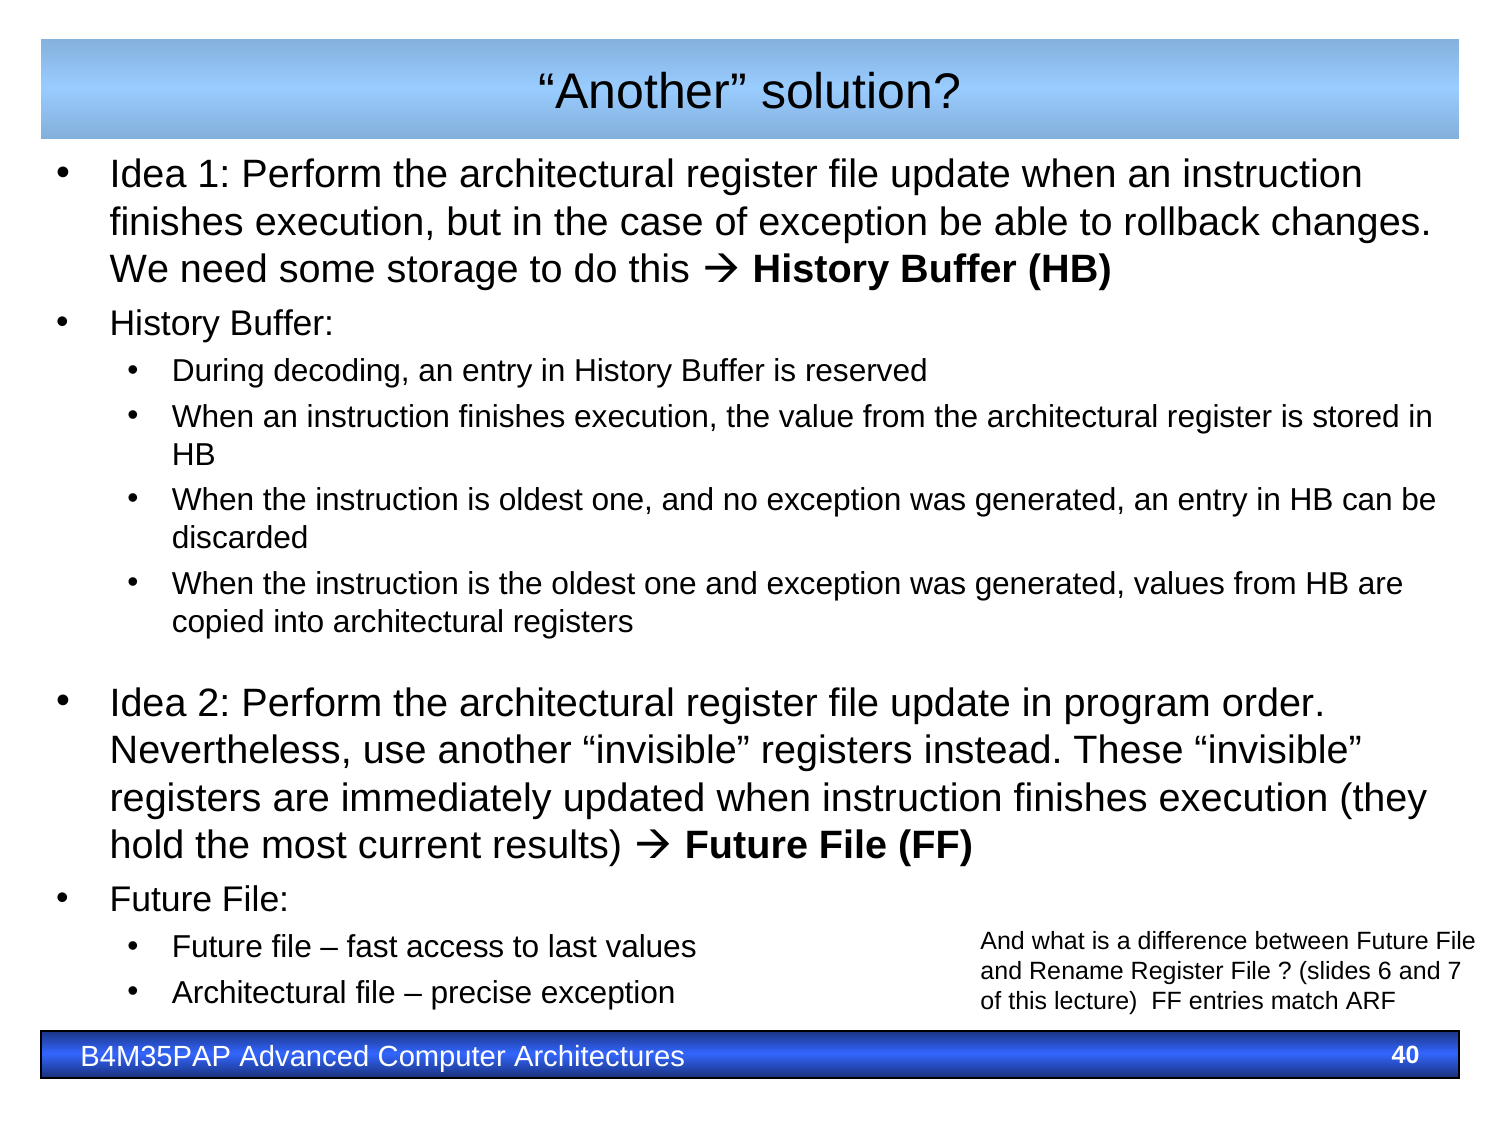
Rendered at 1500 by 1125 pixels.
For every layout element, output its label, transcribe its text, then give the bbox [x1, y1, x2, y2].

title “Another” solution? [41, 39, 1459, 139]
text_box And what is a difference between Future File and Rename Register File ? (slides 6 and 7 of this lecture) FF entries match ARF [965, 917, 1500, 1023]
list Idea 1: Perform the architectural register file update when an instruction finishes execution, but in the case of exception be able to rollback changes. We need some storage to do this  History Buffer (HB) History Buffer: During decoding, an entry in History Buffer is reserved When an instruction finishes execution, the value from the architectural register is stored in HB When the instruction is oldest one, and no exception was generated, an entry in HB can be discarded When the instruction is the oldest one and exception was generated, values from HB are copied into architectural registers Idea 2: Perform the architectural register file update in program order. Nevertheless, use another “invisible” registers instead. These “invisible” registers are immediately updated when instruction finishes execution (they hold the most current results)  Future File (FF) Future File: Future file – fast access to last values Architectural file – precise exception [41, 140, 1500, 1027]
